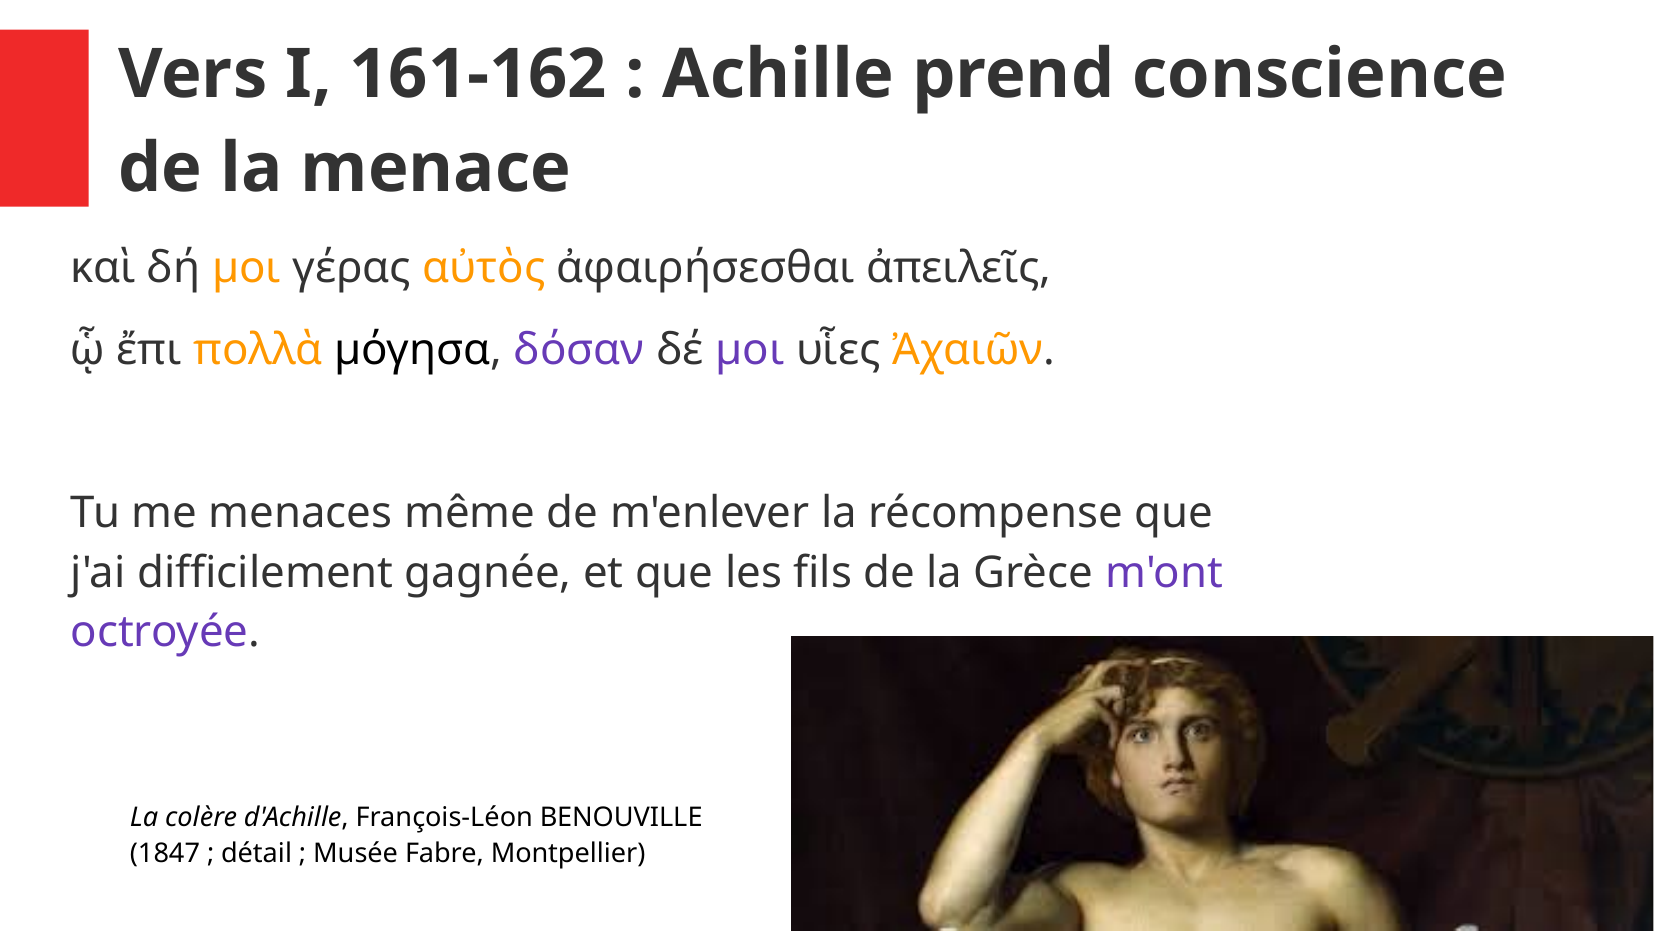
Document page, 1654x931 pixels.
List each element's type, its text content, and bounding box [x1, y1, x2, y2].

picture [791, 636, 1654, 931]
text_box La colère d'Achille, François-Léon BENOUVILLE (1847 ; détail ; Musée Fabre, Montpellier) [59, 797, 739, 871]
title Vers I, 161-162 : Achille prend conscience de la menace [118, 24, 1595, 212]
list καὶ δή μοι γέρας αὐτὸς ἀφαιρήσεσθαι ἀπειλεῖς, ᾧ ἔπι πολλὰ μόγησα, δόσαν δέ μοι υἷες Ἀχαιῶν. Tu me menaces même de m'enlever la récompense que j'ai difficilement gagnée, et que les fils de la Grèce m'ont octroyée. [0, 236, 1270, 650]
